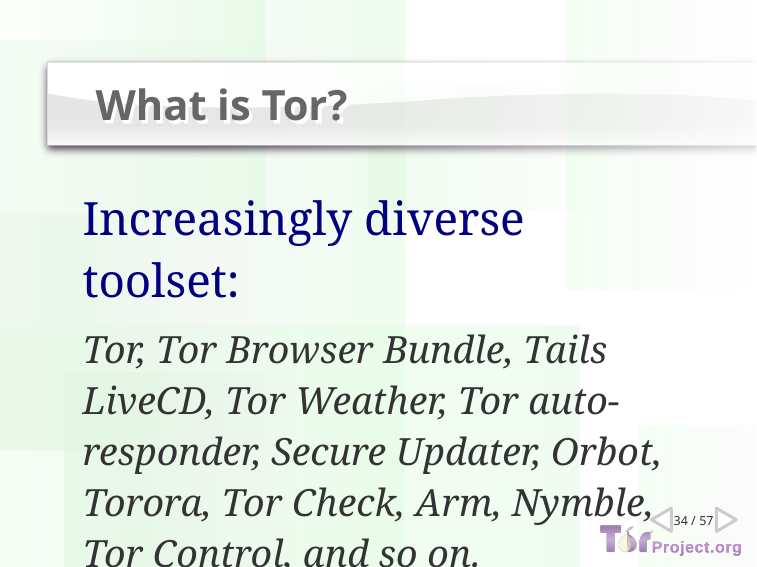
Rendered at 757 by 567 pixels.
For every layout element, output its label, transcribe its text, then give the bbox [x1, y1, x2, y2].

picture [182, 548, 192, 565]
picture [329, 549, 340, 567]
picture [433, 548, 443, 565]
picture [110, 548, 120, 565]
text_box Increasingly diverse toolset: Tor, Tor Browser Bundle, Tails LiveCD, Tor Weather, Tor auto-responder, Secure Updater, Orbot, Torora, Tor Check, Arm, Nymble, Tor Control, and so on. [0, 178, 756, 526]
picture [202, 549, 213, 567]
picture [256, 548, 266, 565]
picture [352, 548, 363, 567]
picture [307, 548, 318, 567]
picture [402, 548, 412, 565]
text_box What is Tor? [80, 61, 367, 147]
picture [0, 0, 757, 567]
picture [453, 549, 464, 567]
